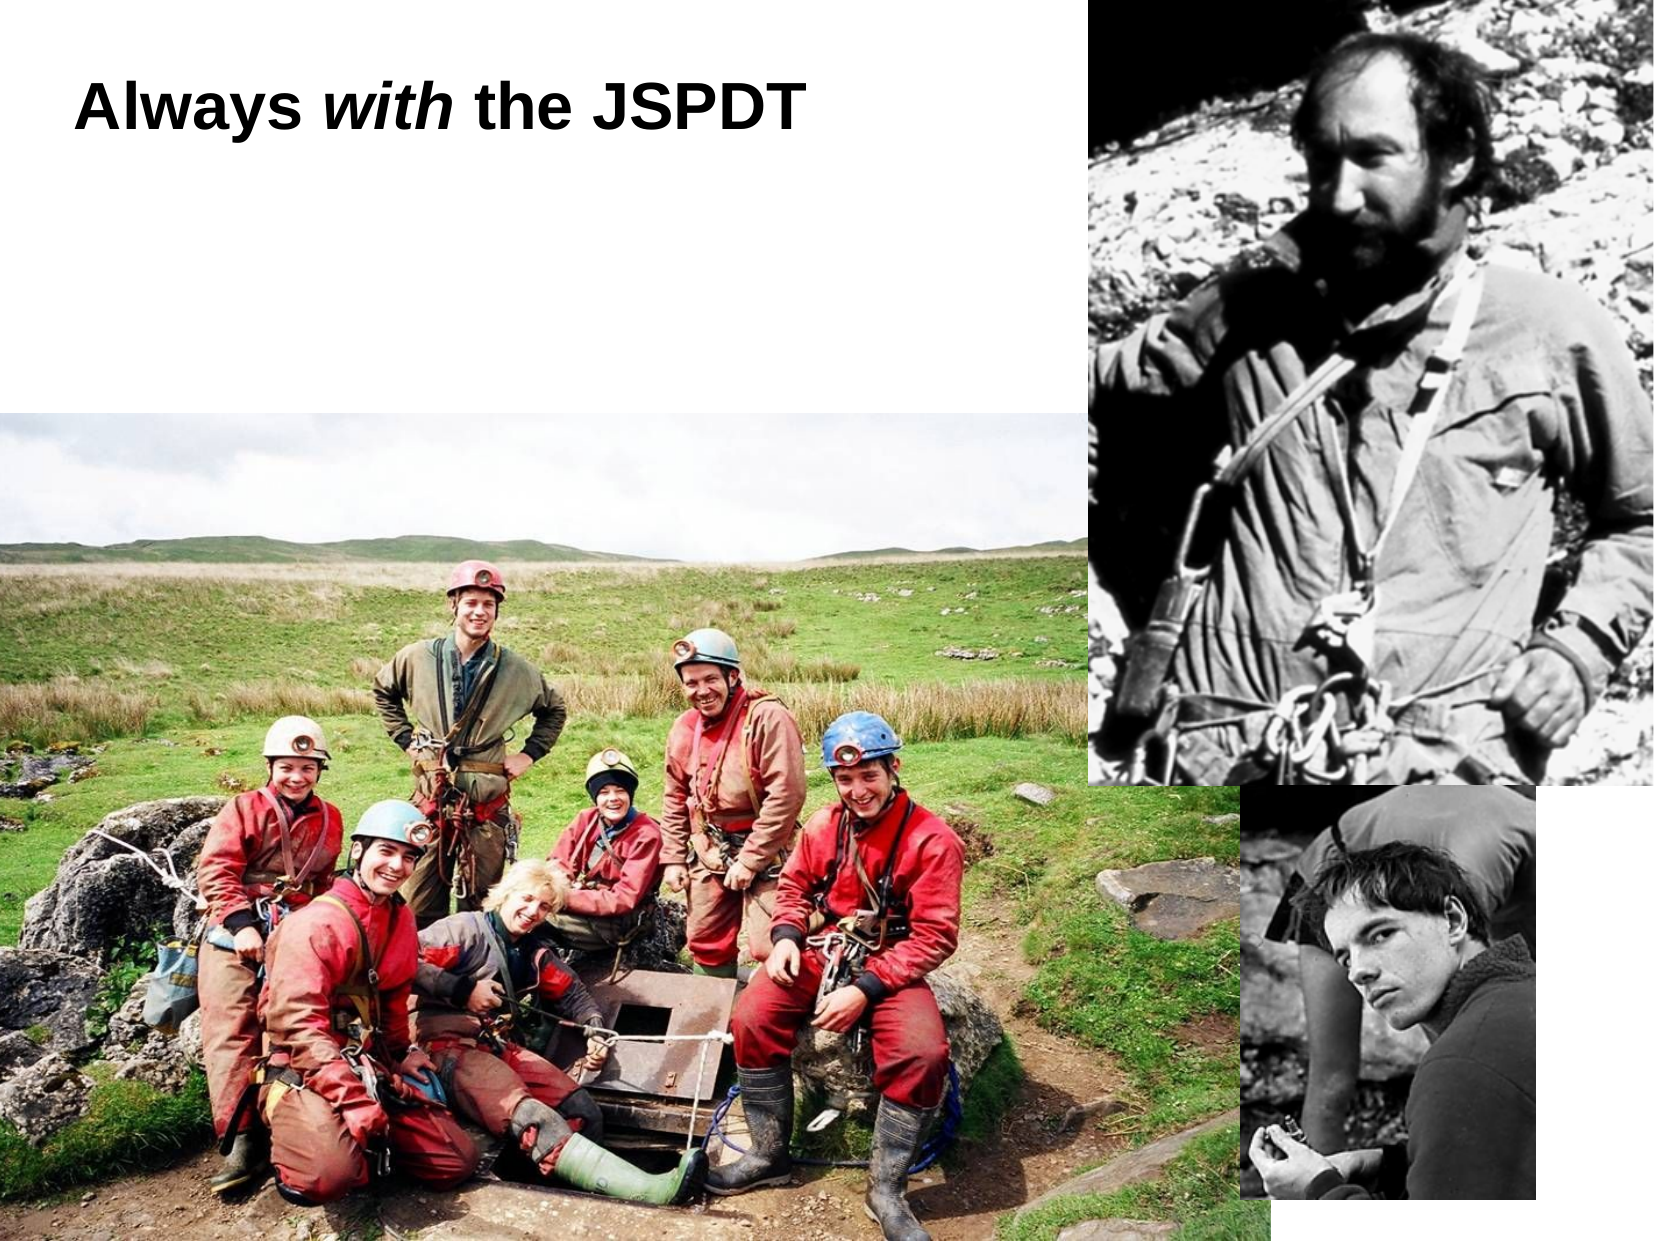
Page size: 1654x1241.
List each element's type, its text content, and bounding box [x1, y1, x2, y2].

picture [0, 0, 1654, 1241]
text_box Always with the JSPDT [59, 59, 1004, 130]
